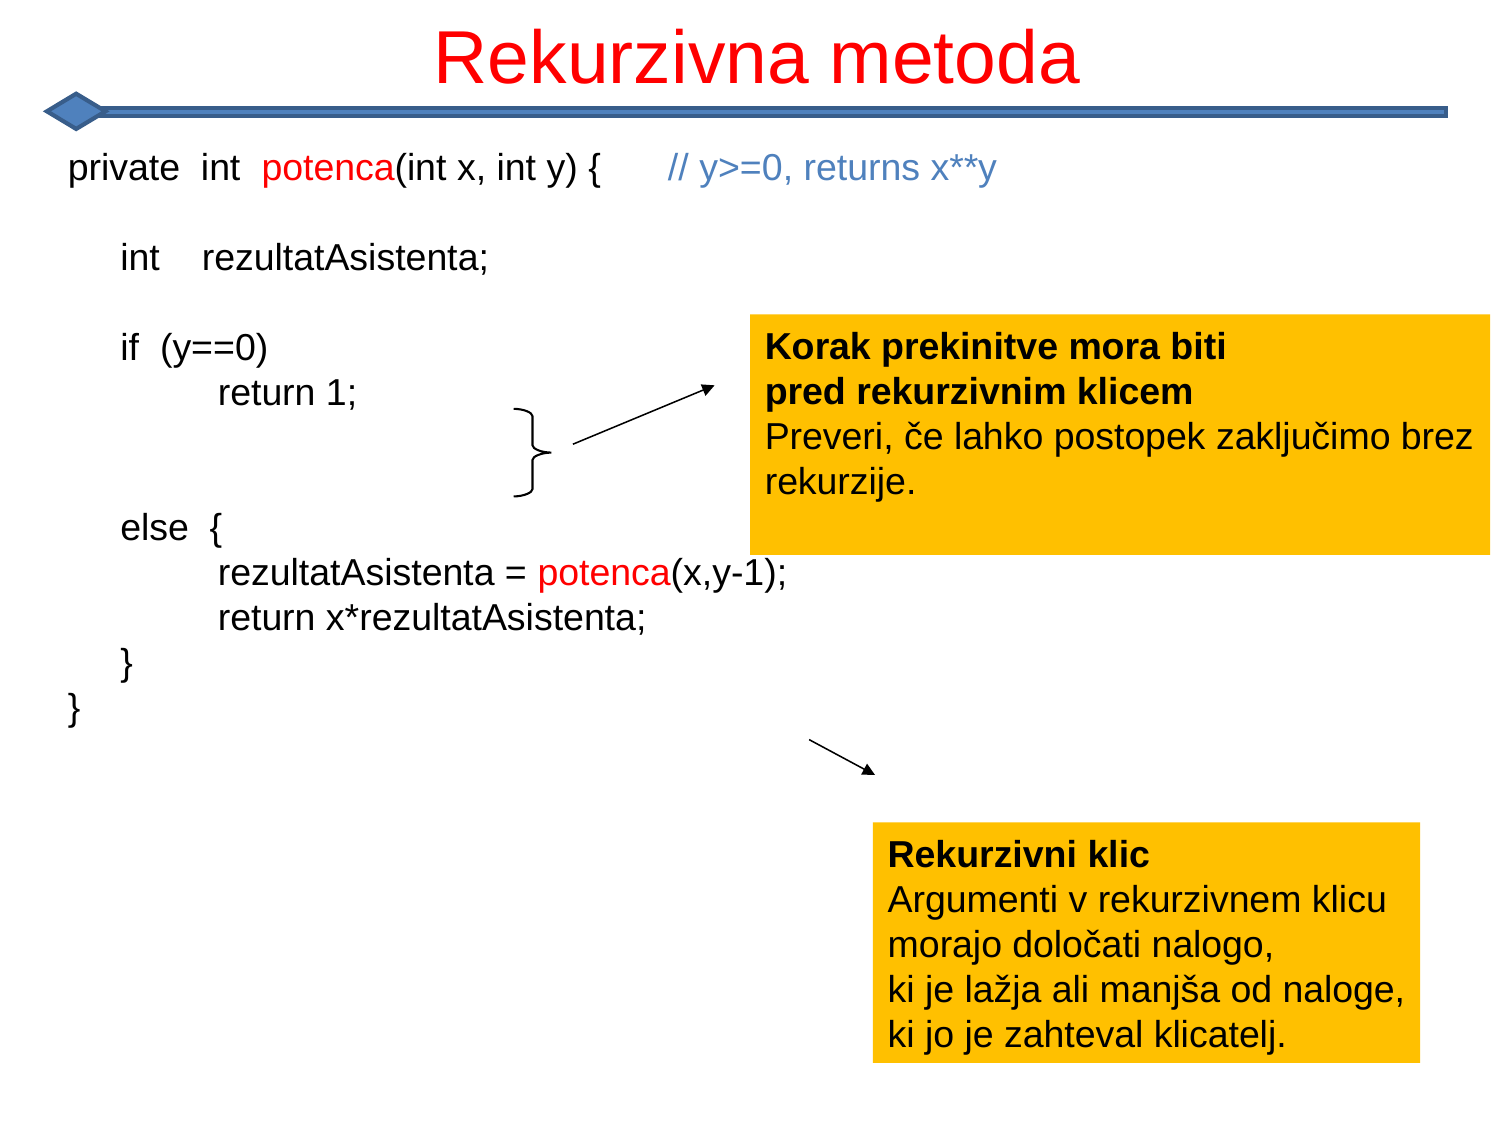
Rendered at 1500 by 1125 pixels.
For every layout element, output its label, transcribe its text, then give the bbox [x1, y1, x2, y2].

title Rekurzivna metoda [82, 0, 1433, 108]
text_box Rekurzivni klic Argumenti v rekurzivnem klicu morajo določati nalogo, ki je lažja ali manjša od naloge, ki jo je zahteval klicatelj. [872, 822, 1421, 1063]
text_box Korak prekinitve mora biti pred rekurzivnim klicem Preveri, če lahko postopek zaključimo brez rekurzije. [750, 314, 1491, 555]
text_box private int potenca(int x, int y) { // y>=0, returns x**y int rezultatAsistenta; if (y==0) return 1; else { rezultatAsistenta = potenca(x,y-1); return x*rezultatAsistenta; } } [53, 135, 1329, 782]
